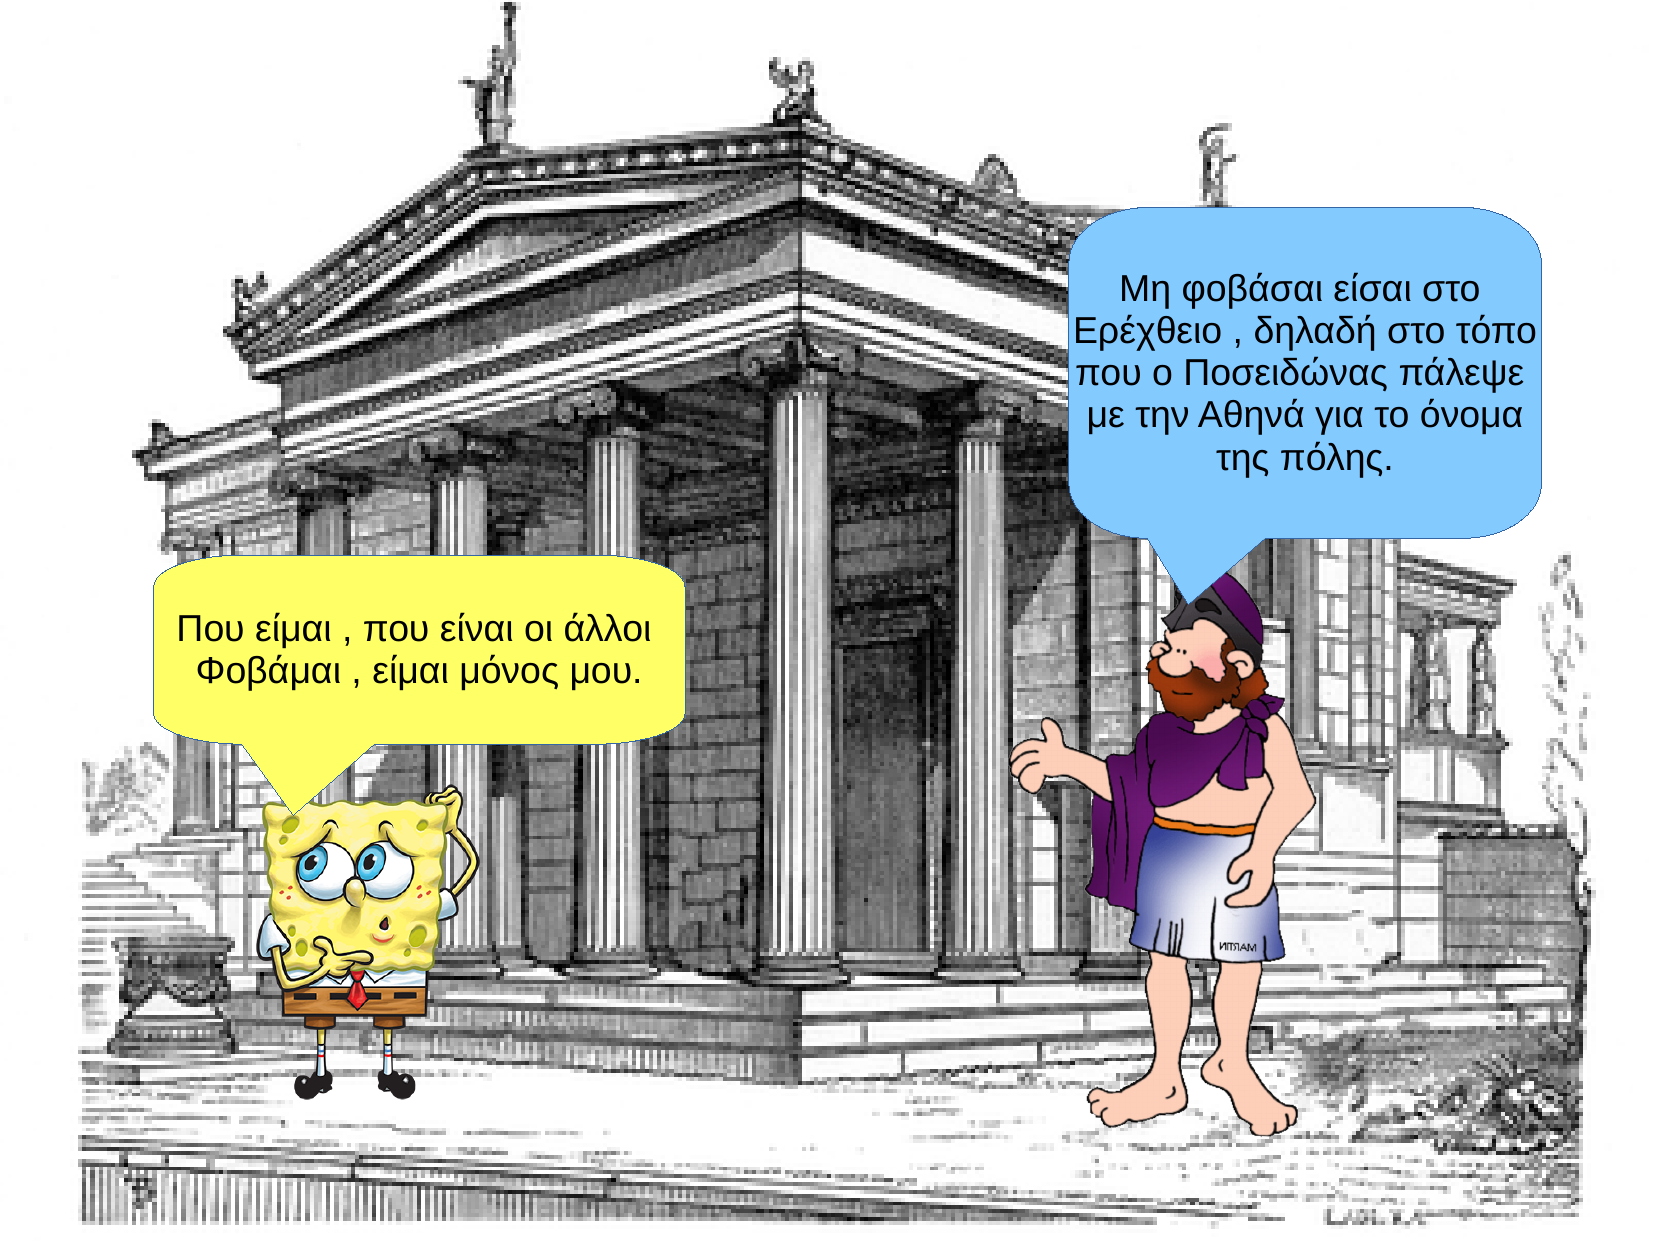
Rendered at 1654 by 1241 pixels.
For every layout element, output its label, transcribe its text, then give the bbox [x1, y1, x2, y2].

picture [0, 0, 1654, 1241]
text_box Μη φοβάσαι είσαι στο Ερέχθειο , δηλαδή στο τόπο που ο Ποσειδώνας πάλεψε με την Αθηνά για το όνομα της πόλης. [1068, 207, 1542, 605]
text_box Που είμαι , που είναι οι άλλοι Φοβάμαι , είμαι μόνος μου. [153, 555, 686, 816]
